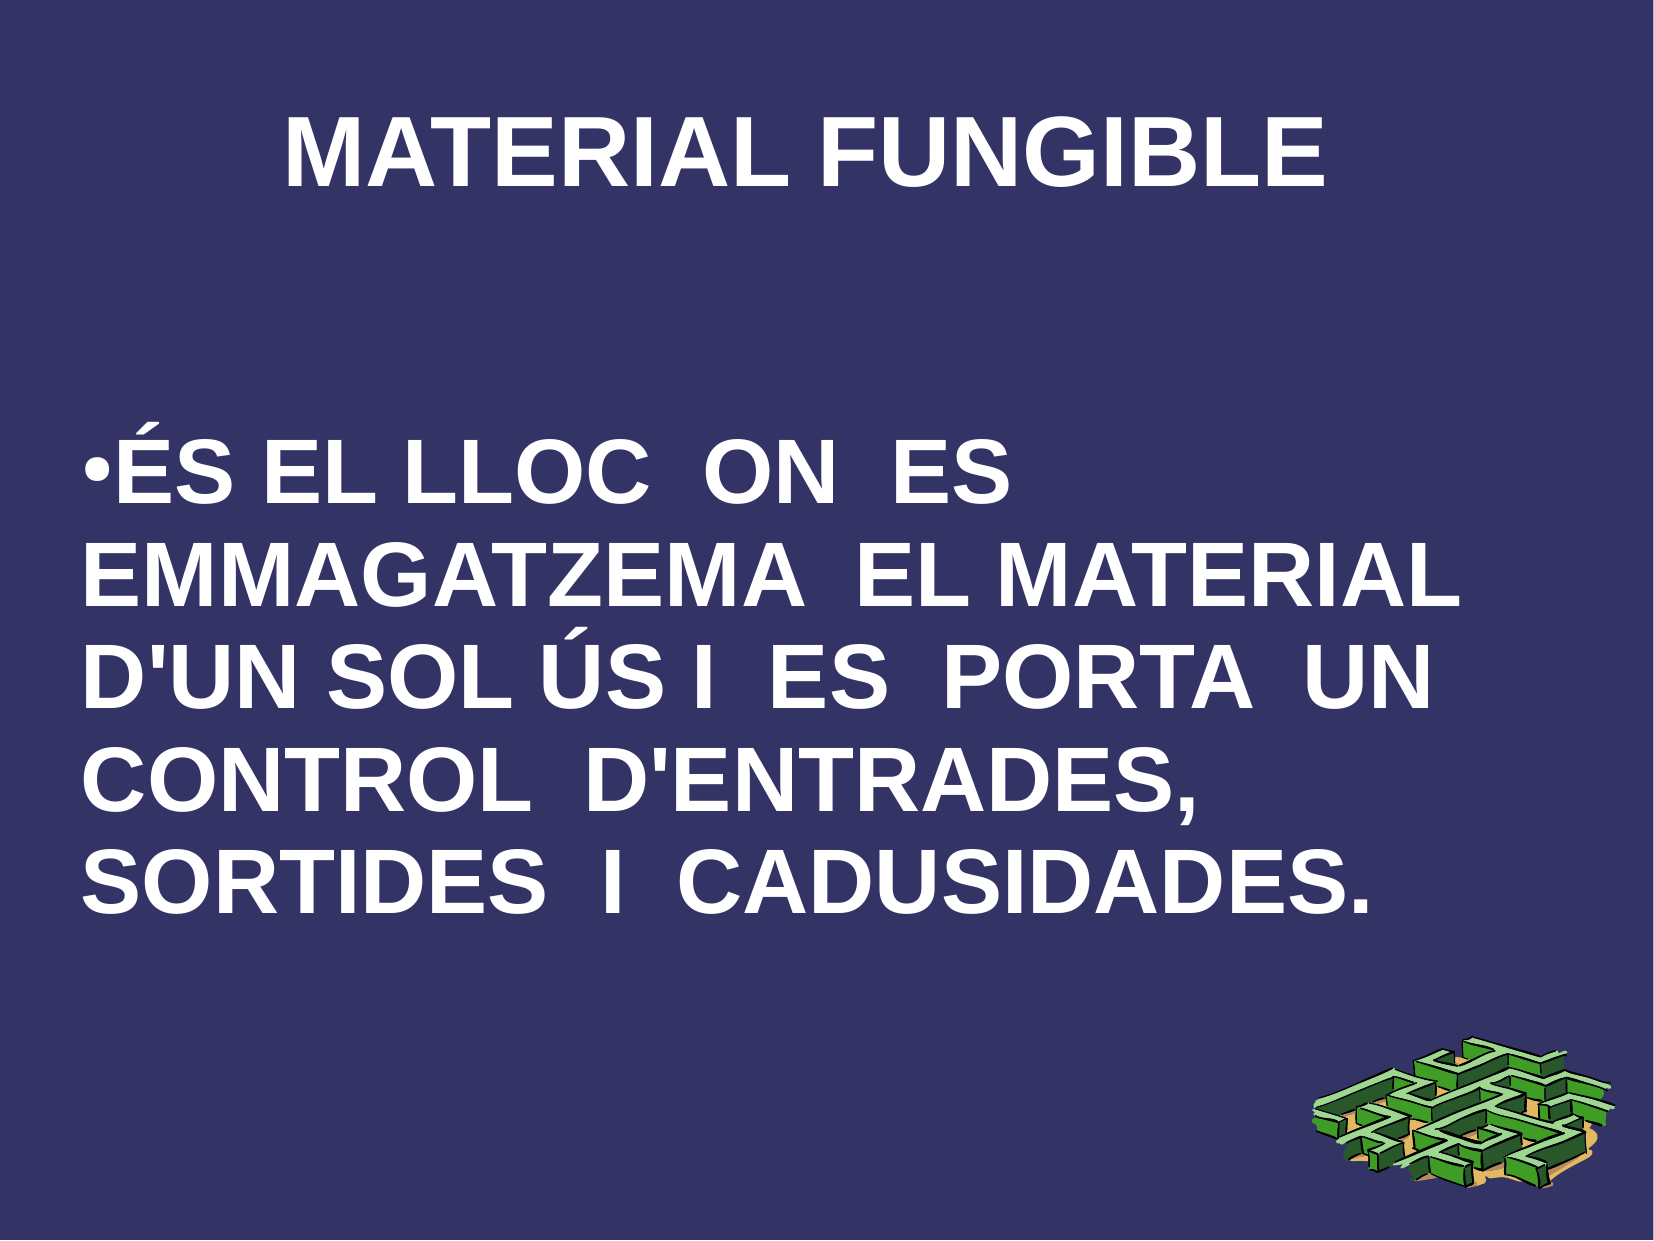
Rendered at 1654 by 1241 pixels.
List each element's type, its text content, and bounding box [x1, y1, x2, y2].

text_box MATERIAL FUNGIBLE [267, 88, 1388, 323]
text_box ÉS EL LLOC ON ES EMMAGATZEMA EL MATERIAL D'UN SOL ÚS I ES PORTA UN CONTROL D'ENTRADES, SORTIDES I CADUSIDADES. [66, 413, 1595, 1004]
